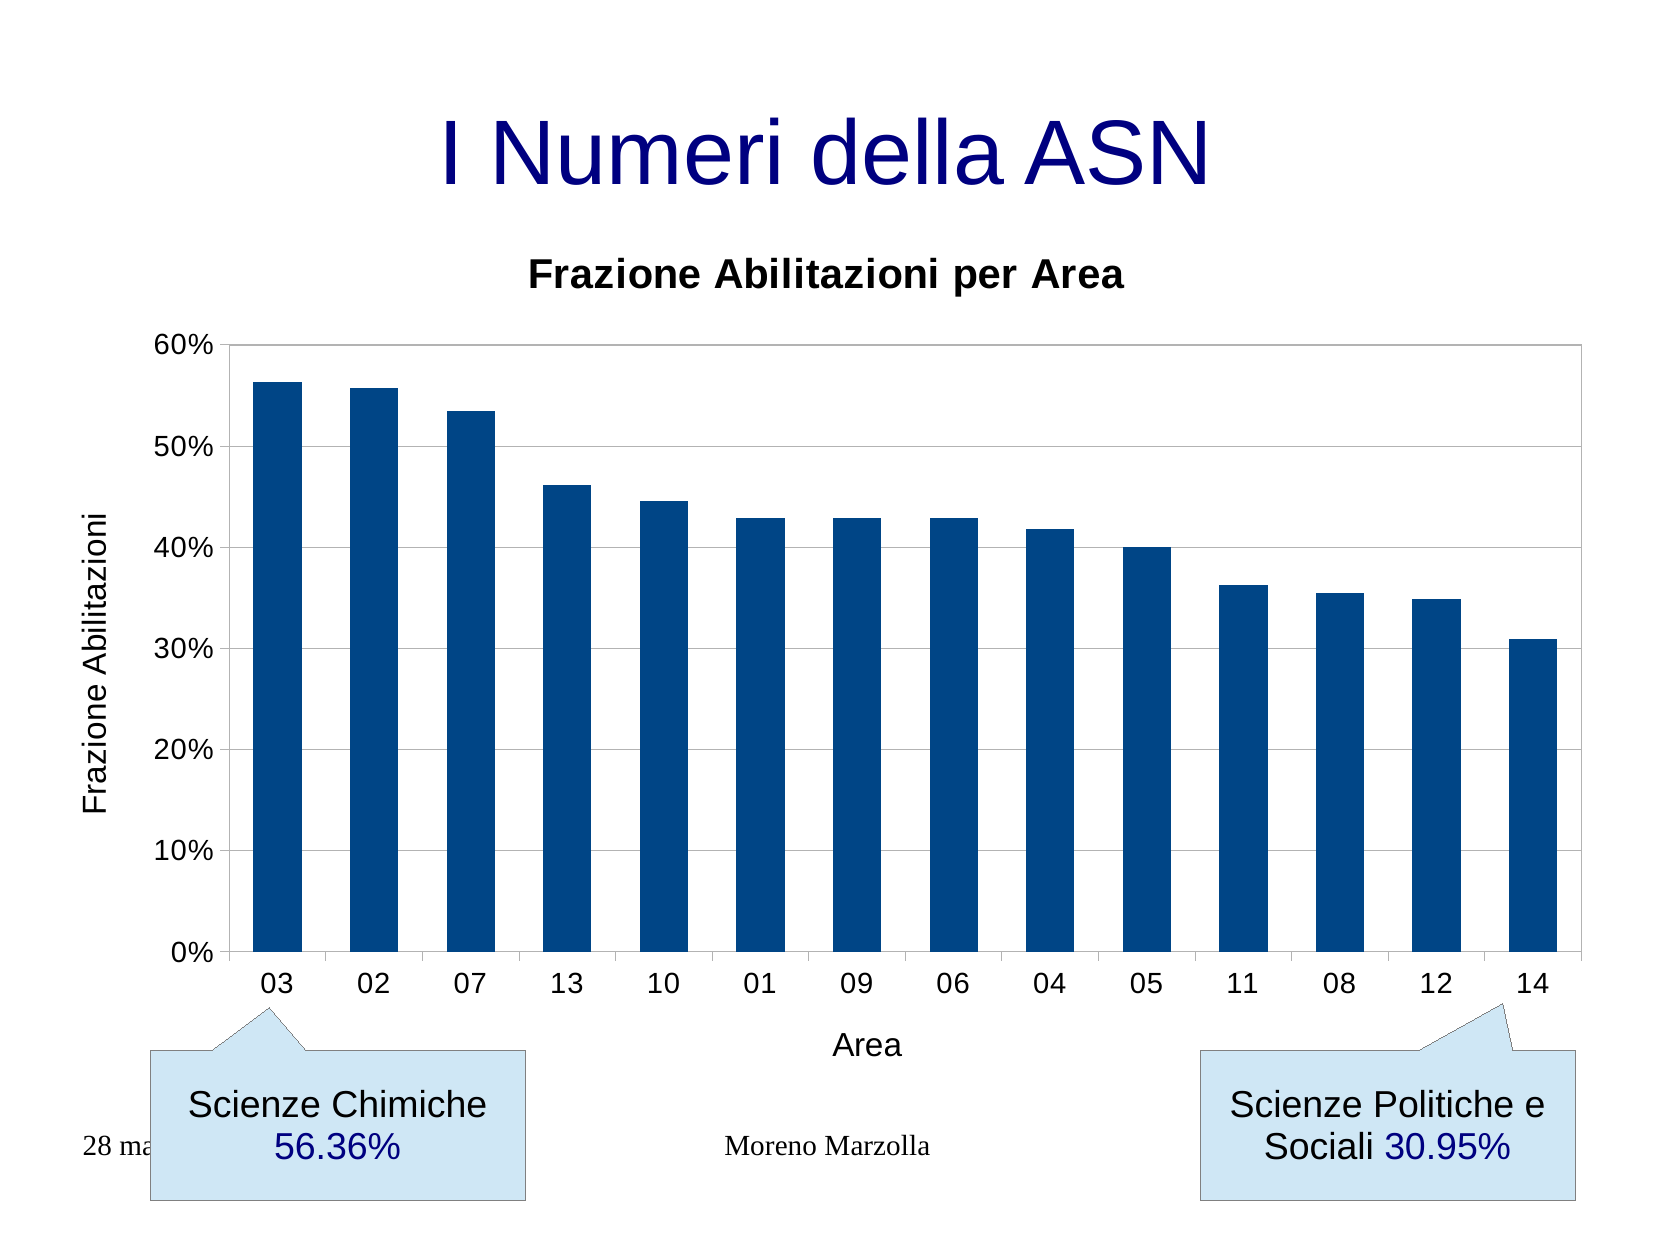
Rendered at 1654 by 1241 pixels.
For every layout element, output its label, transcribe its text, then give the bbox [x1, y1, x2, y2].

title I Numeri della ASN [82, 49, 1571, 213]
text_box Scienze Chimiche 56.36% [150, 1007, 526, 1201]
chart [39, 213, 1613, 1098]
text_box Scienze Politiche e Sociali 30.95% [1200, 1003, 1576, 1201]
